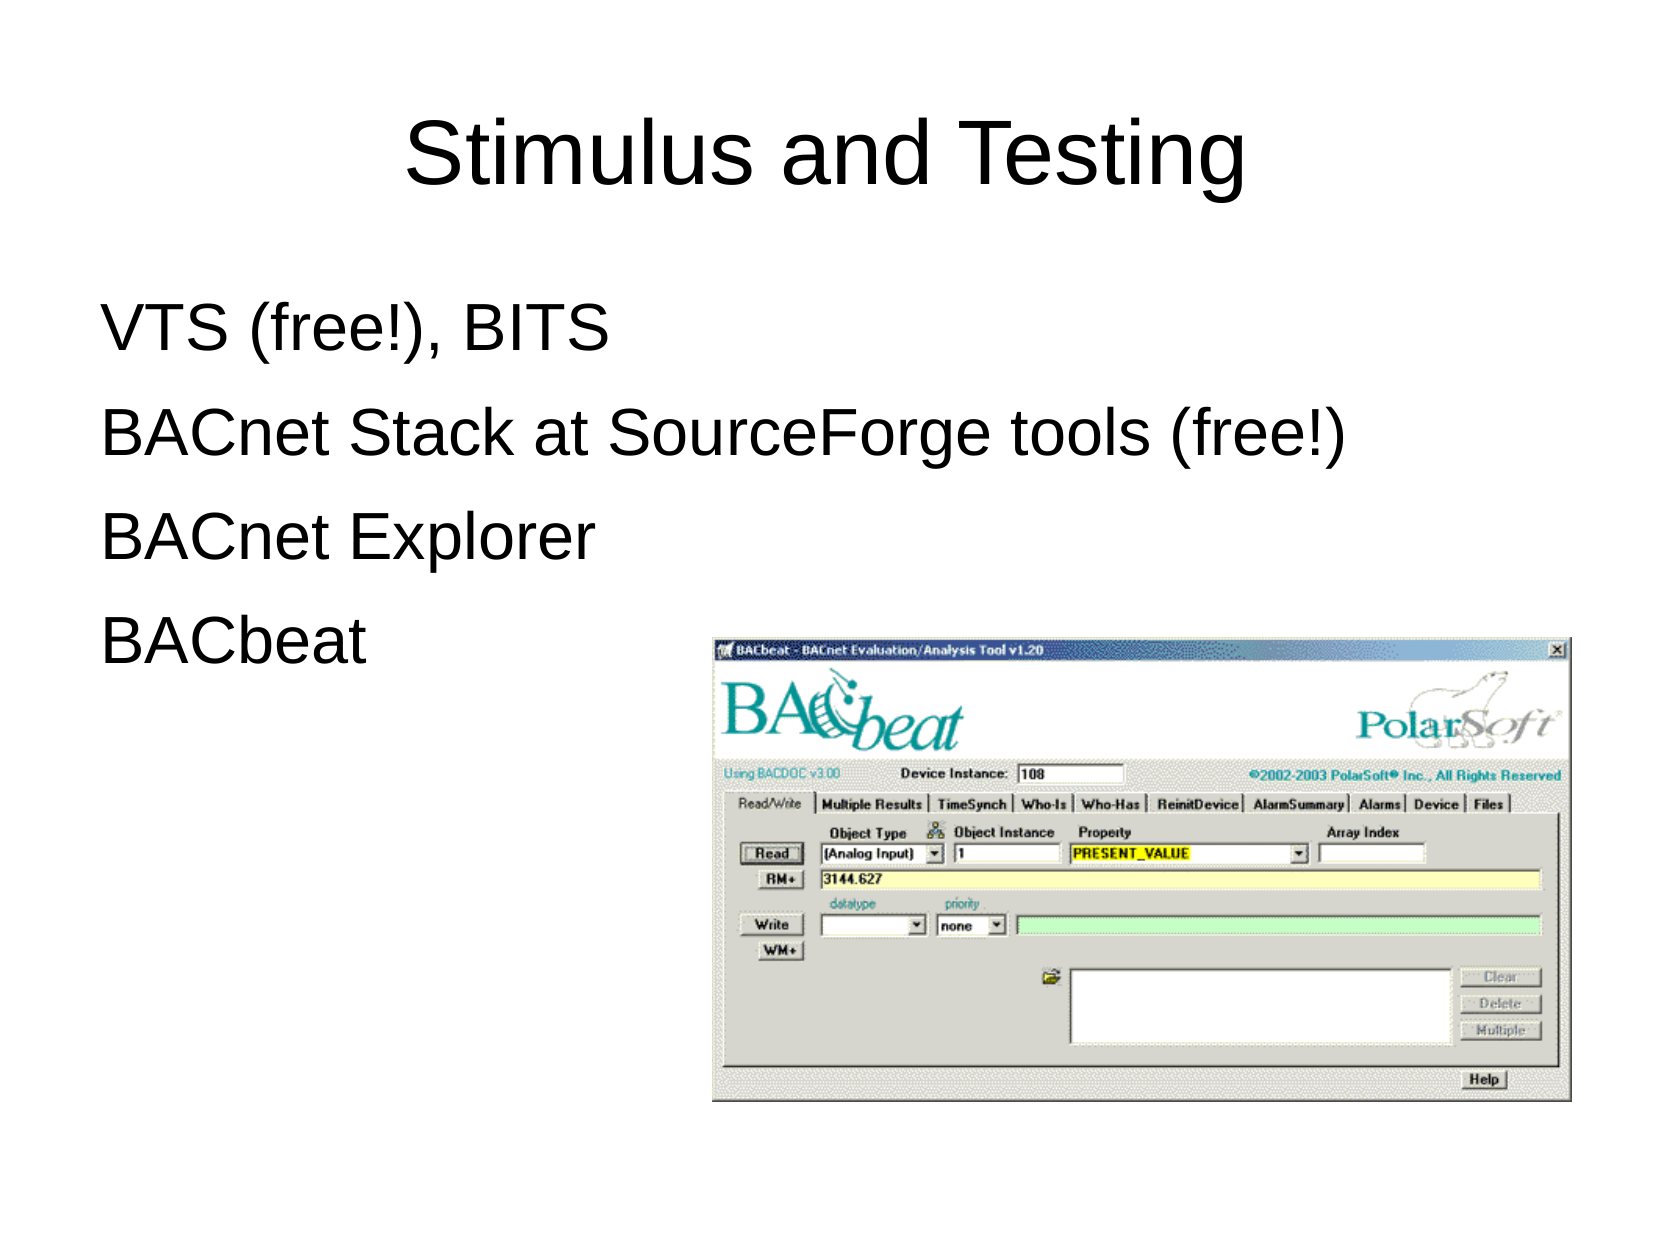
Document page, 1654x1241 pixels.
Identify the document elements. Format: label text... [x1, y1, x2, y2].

list VTS (free!), BITS BACnet Stack at SourceForge tools (free!) BACnet Explorer BACbeat [82, 290, 1571, 1094]
title Stimulus and Testing [82, 56, 1571, 250]
picture [712, 637, 1572, 1102]
